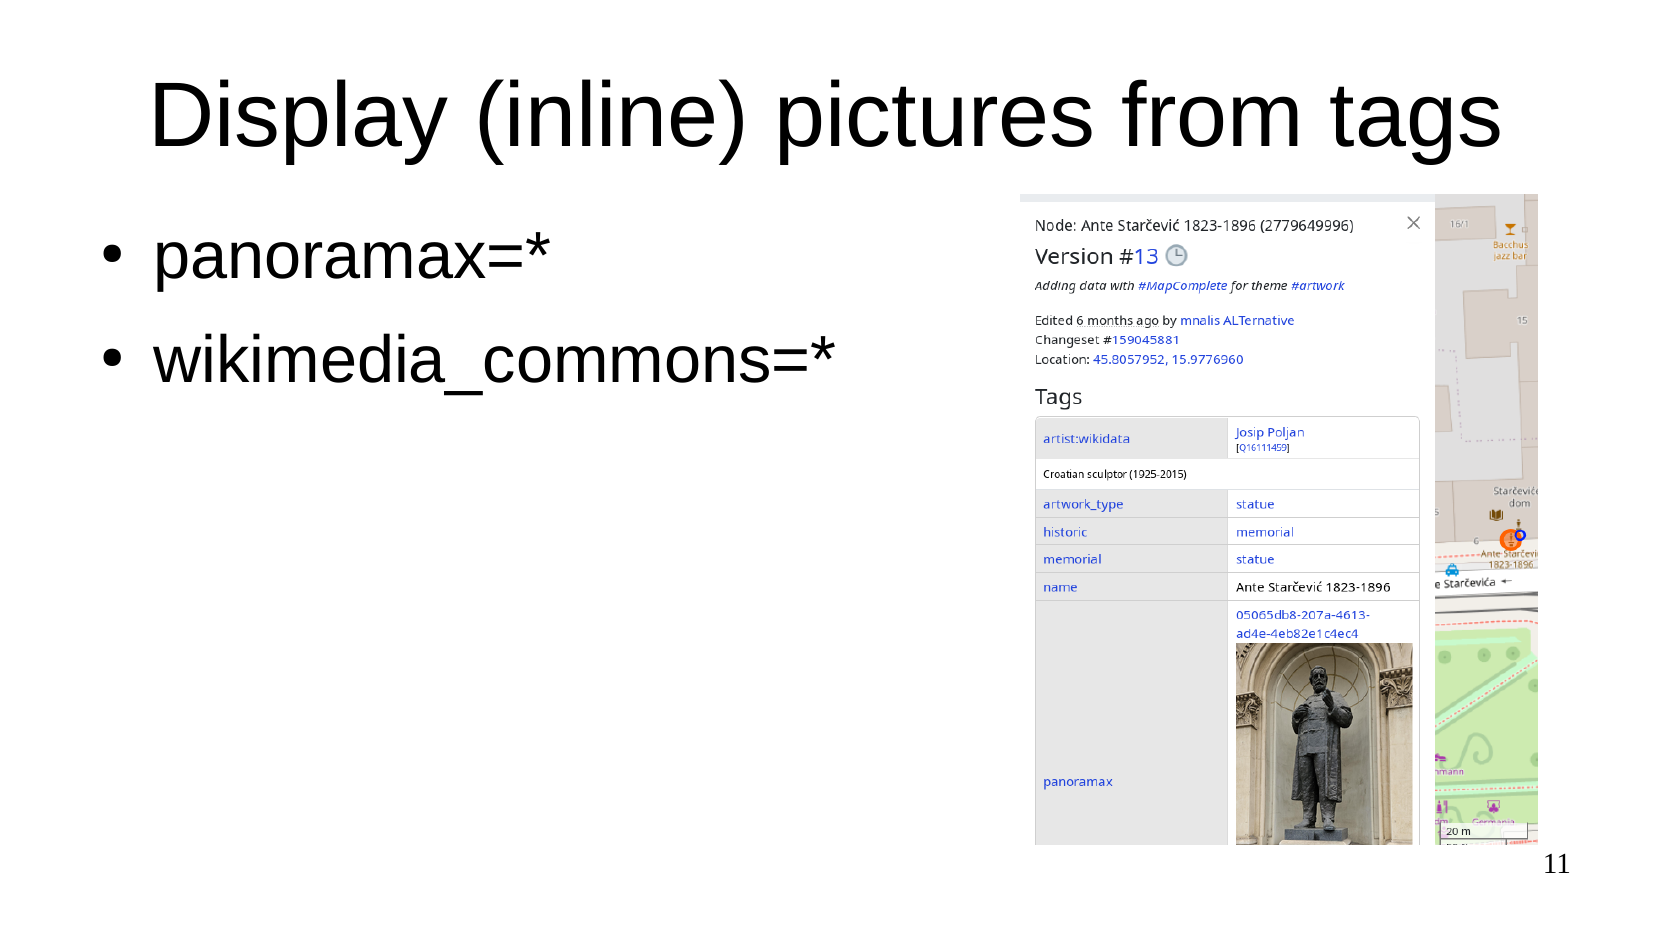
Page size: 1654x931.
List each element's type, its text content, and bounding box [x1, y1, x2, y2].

title Display (inline) pictures from tags [82, 37, 1571, 193]
picture [1020, 194, 1538, 845]
list panoramax=* wikimedia_commons=* [82, 217, 901, 751]
